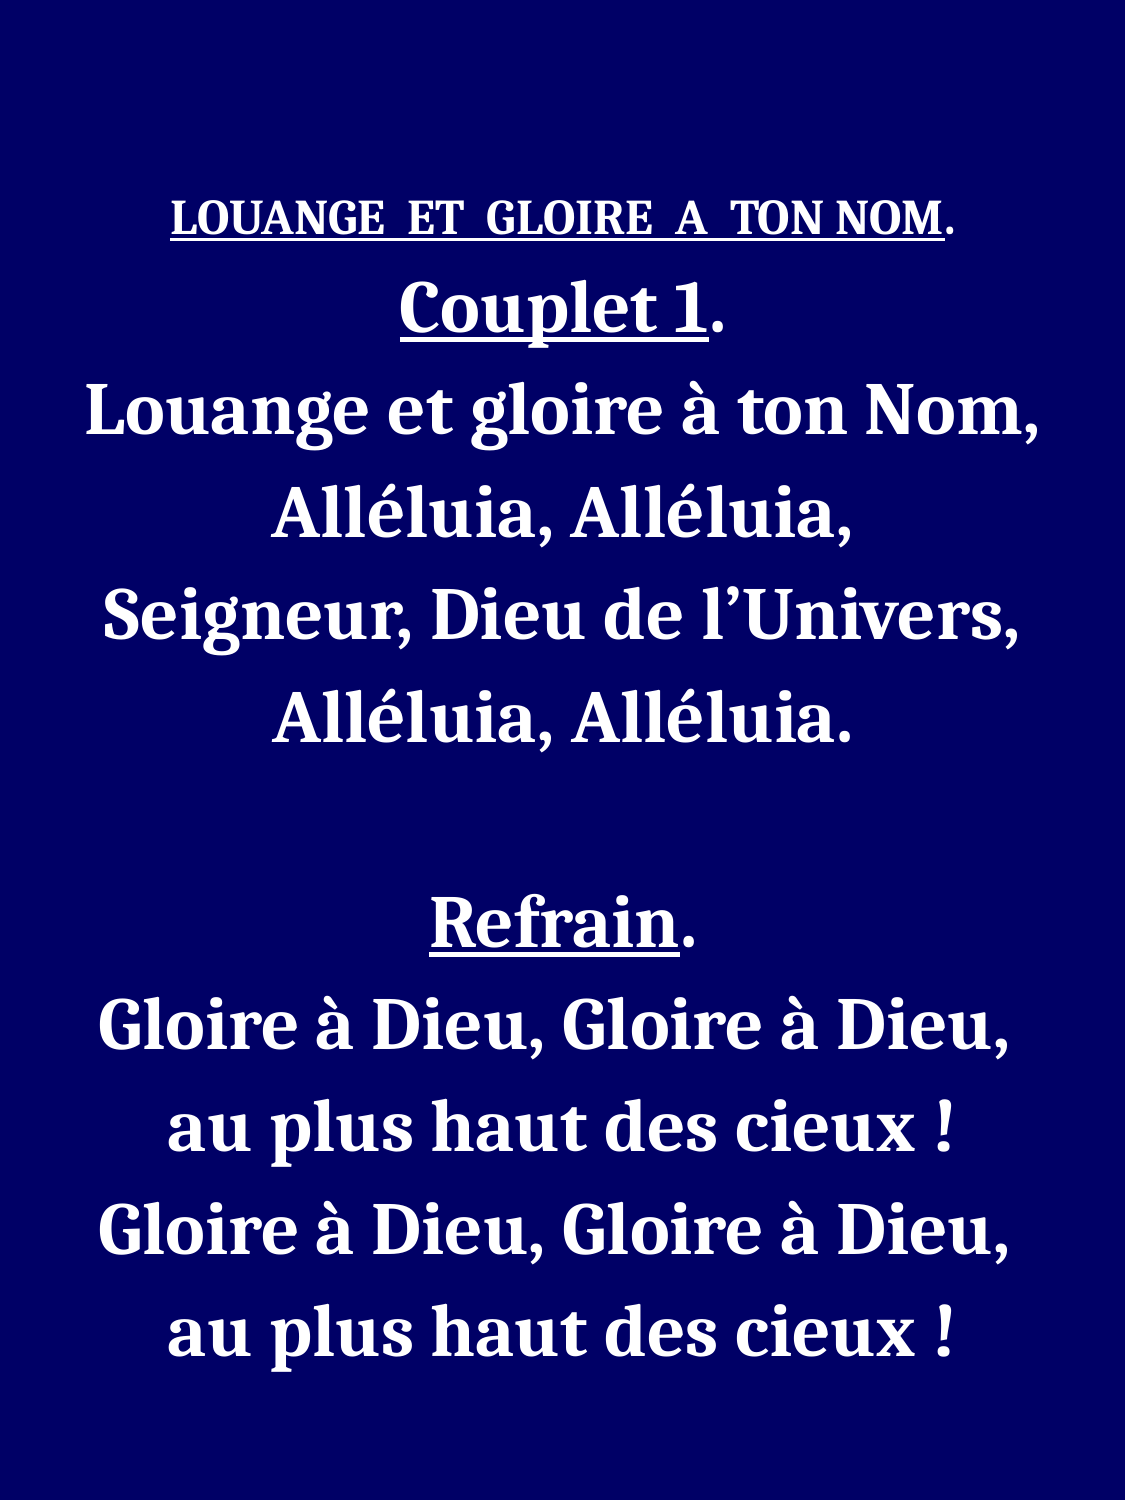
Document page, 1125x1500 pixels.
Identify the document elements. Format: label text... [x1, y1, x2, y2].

text_box LOUANGE ET GLOIRE A TON NOM. Couplet 1. Louange et gloire à ton Nom, Alléluia, Alléluia, Seigneur, Dieu de l’Univers, Alléluia, Alléluia. Refrain. Gloire à Dieu, Gloire à Dieu, au plus haut des cieux ! Gloire à Dieu, Gloire à Dieu, au plus haut des cieux ! [0, 177, 1125, 1483]
